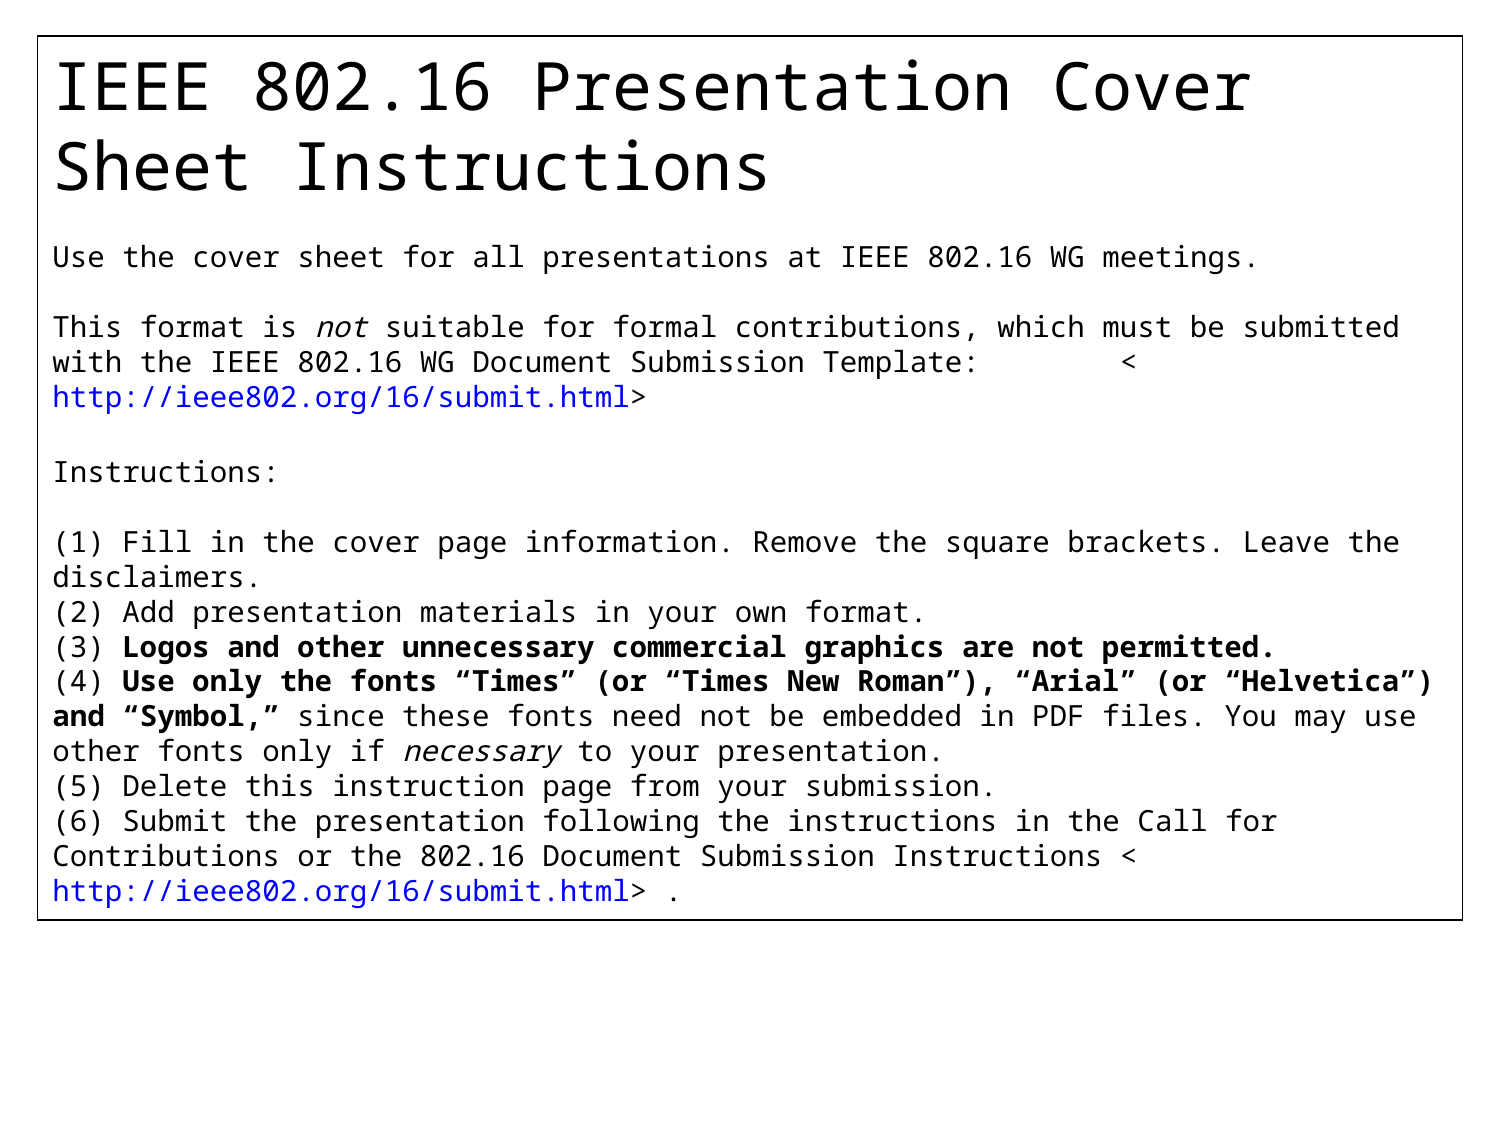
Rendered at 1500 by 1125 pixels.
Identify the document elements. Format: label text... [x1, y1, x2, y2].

title IEEE 802.16 Presentation Cover Sheet Instructions Use the cover sheet for all presentations at IEEE 802.16 WG meetings. This format is not suitable for formal contributions, which must be submitted with the IEEE 802.16 WG Document Submission Template: <http://ieee802.org/16/submit.html> Instructions: (1) Fill in the cover page information. Remove the square brackets. Leave the disclaimers. (2) Add presentation materials in your own format. (3) Logos and other unnecessary commercial graphics are not permitted. (4) Use only the fonts “Times” (or “Times New Roman”), “Arial” (or “Helvetica”) and “Symbol,” since these fonts need not be embedded in PDF files. You may use other fonts only if necessary to your presentation. (5) Delete this instruction page from your submission. (6) Submit the presentation following the instructions in the Call for Contributions or the 802.16 Document Submission Instructions <http://ieee802.org/16/submit.html> . [37, 35, 1463, 826]
